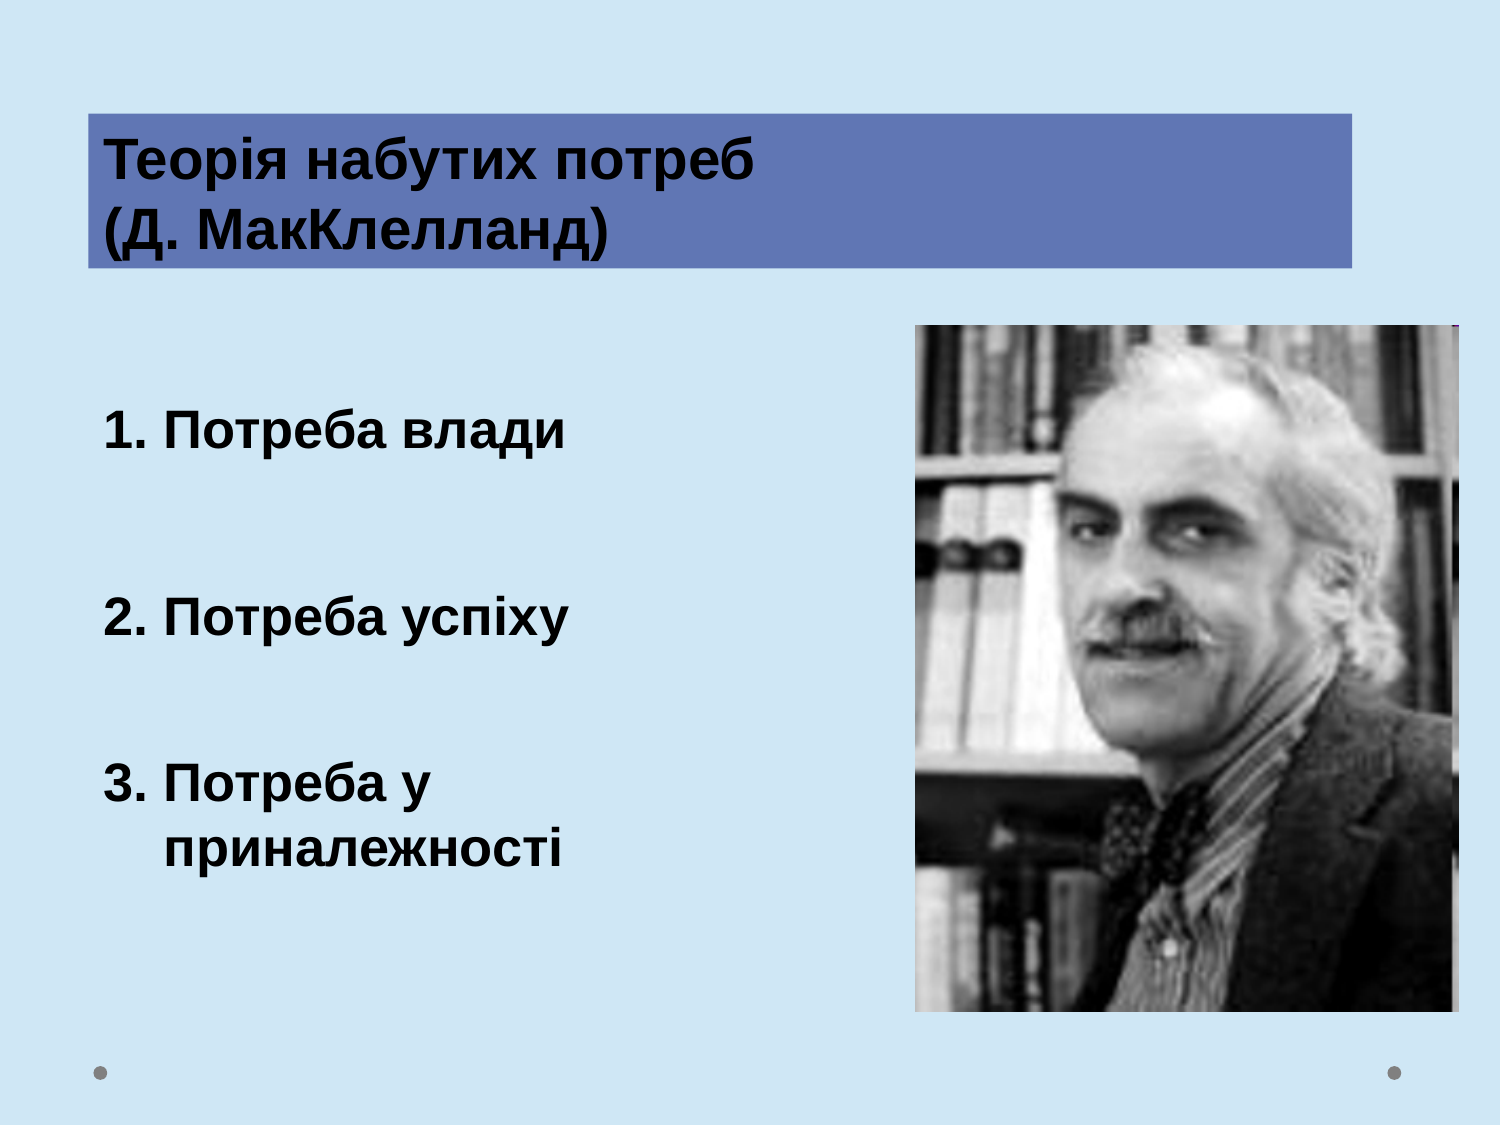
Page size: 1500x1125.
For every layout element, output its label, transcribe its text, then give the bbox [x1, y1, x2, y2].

text_box 1. Потреба влади [88, 385, 750, 468]
text_box 2. Потреба успіху [88, 574, 798, 654]
text_box 3. Потреба у приналежності [88, 739, 833, 885]
picture [915, 325, 1459, 1012]
text_box Теорія набутих потреб (Д. МакКлелланд) [88, 113, 1353, 269]
